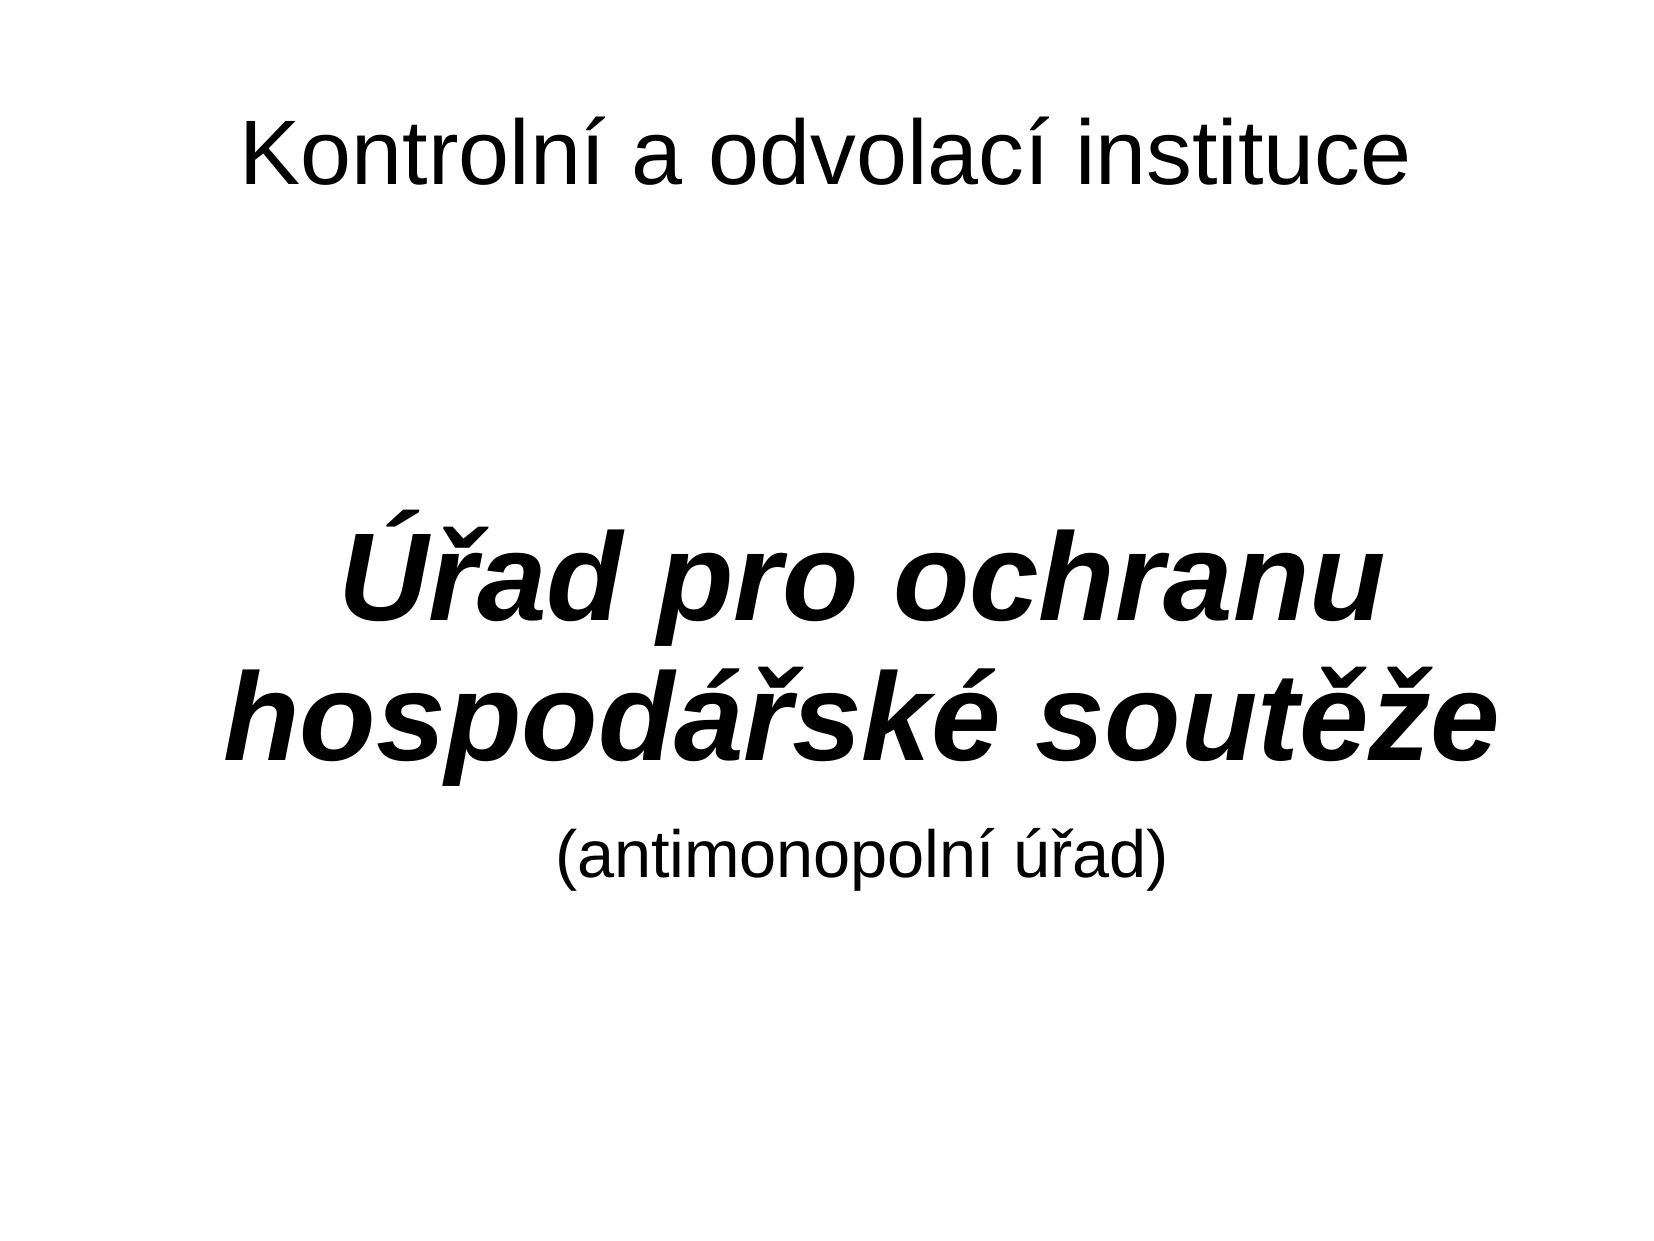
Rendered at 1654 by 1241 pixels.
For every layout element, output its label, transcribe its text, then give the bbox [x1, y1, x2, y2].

list Úřad pro ochranu hospodářské soutěže (antimonopolní úřad) [82, 290, 1571, 1109]
title Kontrolní a odvolací instituce [82, 49, 1571, 257]
